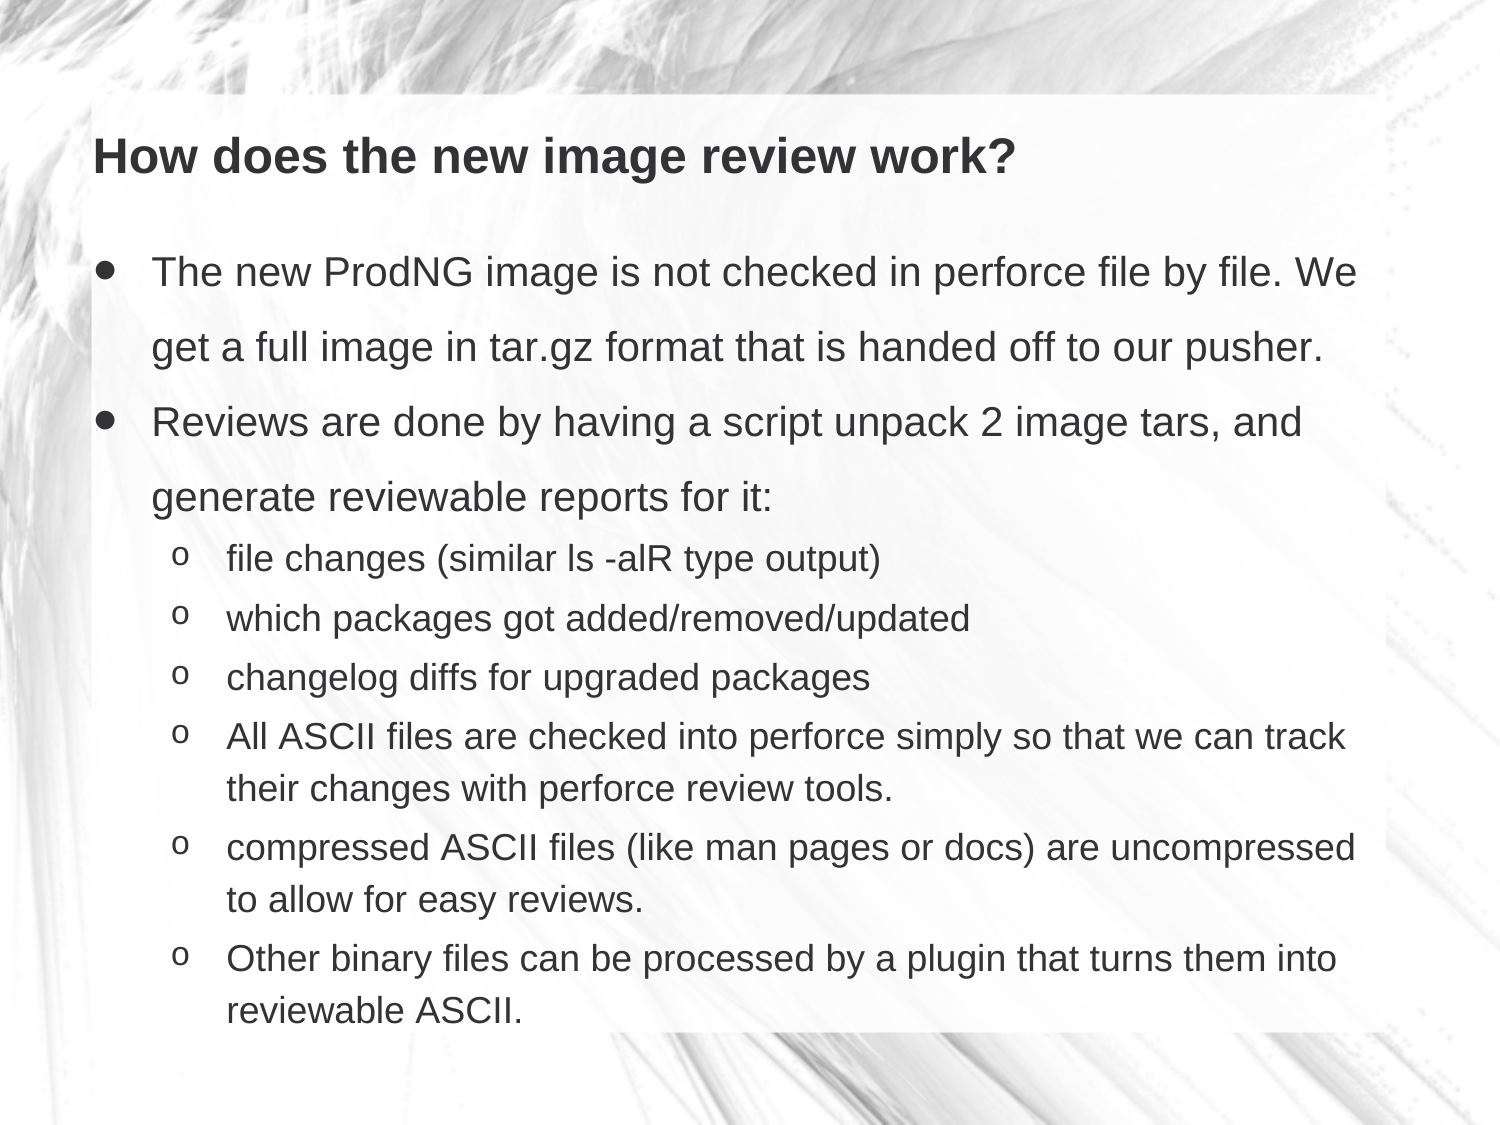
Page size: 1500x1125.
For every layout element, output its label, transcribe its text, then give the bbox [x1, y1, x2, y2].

picture [0, 0, 1500, 1125]
list The new ProdNG image is not checked in perforce file by file. We get a full image in tar.gz format that is handed off to our pusher. Reviews are done by having a script unpack 2 image tars, and generate reviewable reports for it: file changes (similar ls -alR type output) which packages got added/removed/updated changelog diffs for upgraded packages All ASCII files are checked into perforce simply so that we can track their changes with perforce review tools. compressed ASCII files (like man pages or docs) are uncompressed to allow for easy reviews. Other binary files can be processed by a plugin that turns them into reviewable ASCII. [61, 204, 1412, 1047]
title How does the new image review work? [52, 108, 1448, 205]
